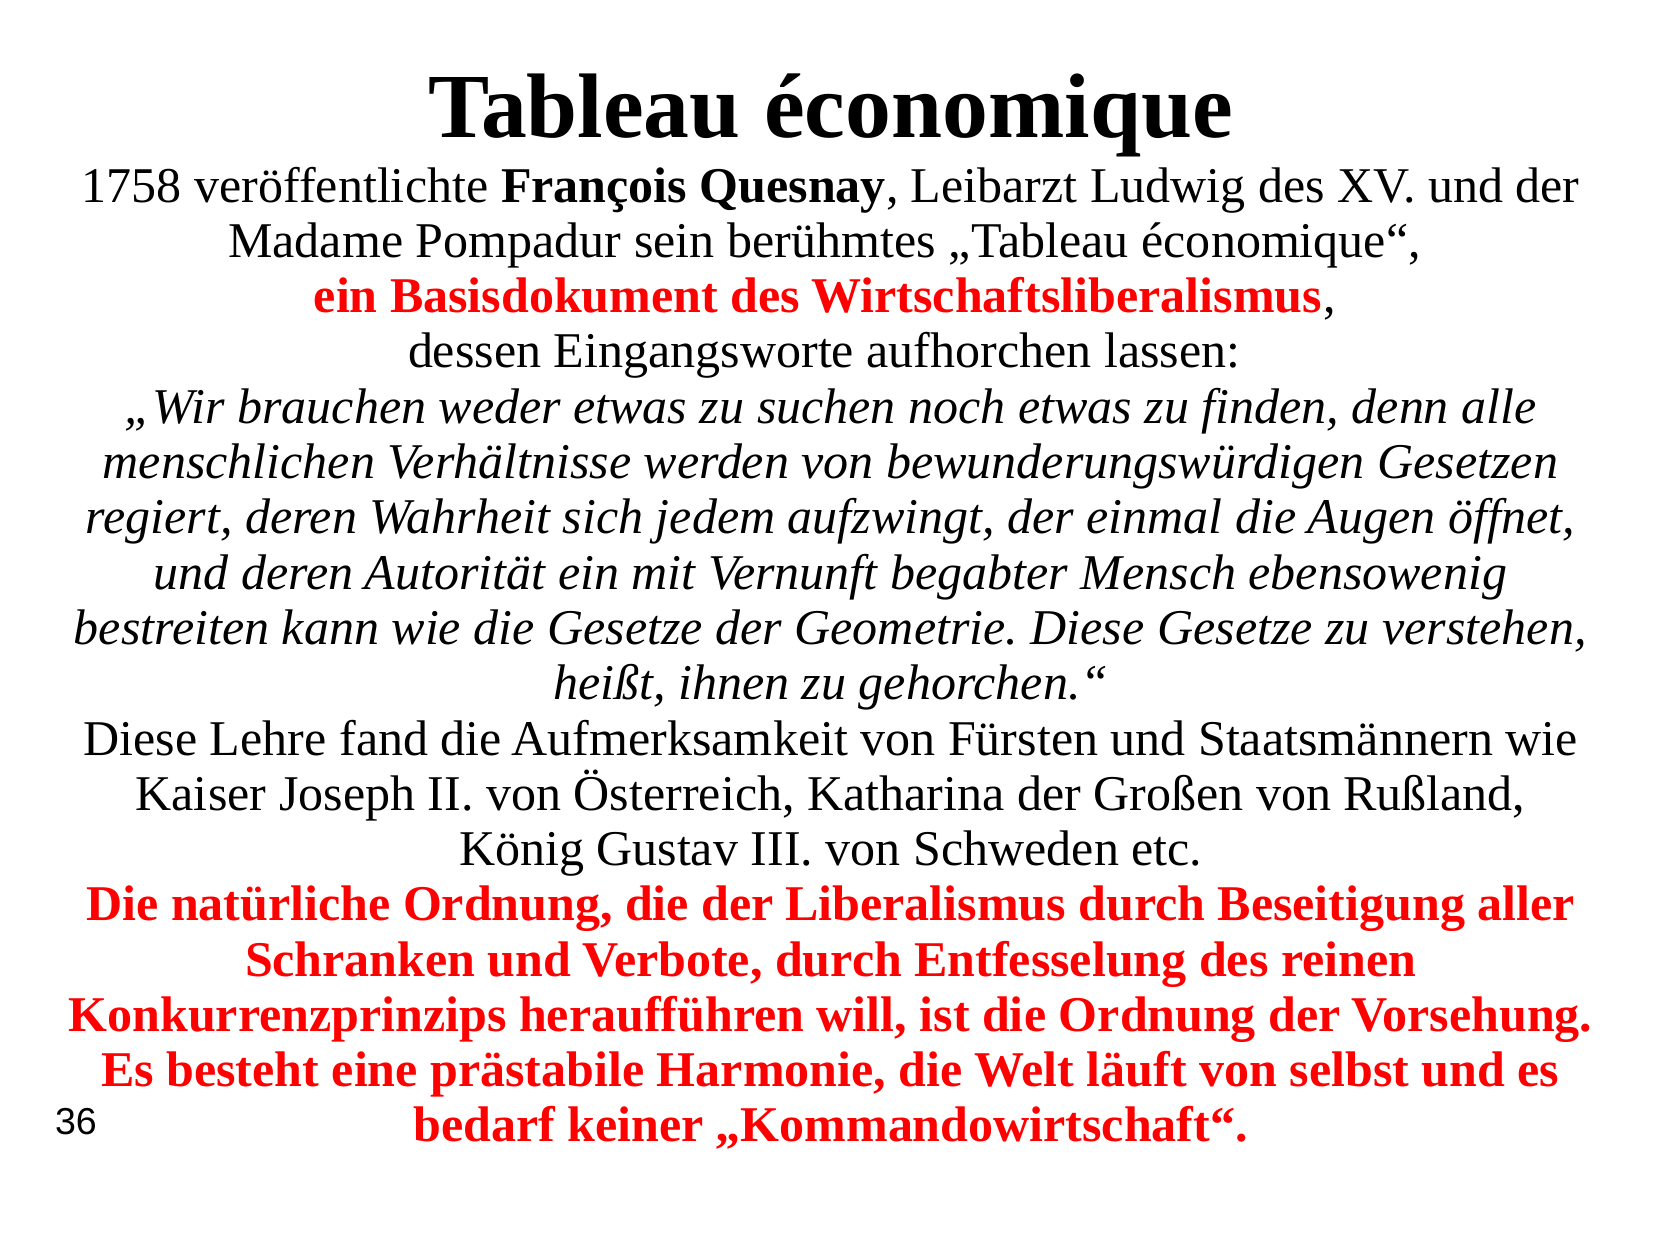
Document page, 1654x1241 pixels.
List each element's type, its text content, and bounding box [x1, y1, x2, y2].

text_box <Foliennummer> [40, 1093, 354, 1164]
text_box Tableau économique 1758 veröffentlichte François Quesnay, Leibarzt Ludwig des XV. und der Madame Pompadur sein berühmtes „Tableau économique“, ein Basisdokument des Wirtschaftsliberalismus, dessen Eingangsworte aufhorchen lassen: „Wir brauchen weder etwas zu suchen noch etwas zu finden, denn alle menschlichen Verhältnisse werden von bewunderungswürdigen Gesetzen regiert, deren Wahrheit sich jedem aufzwingt, der einmal die Augen öffnet, und deren Autorität ein mit Vernunft begabter Mensch ebensowenig bestreiten kann wie die Gesetze der Geometrie. Diese Gesetze zu verstehen, heißt, ihnen zu gehorchen.“ Diese Lehre fand die Aufmerksamkeit von Fürsten und Staatsmännern wie Kaiser Joseph II. von Österreich, Katharina der Großen von Rußland, König Gustav III. von Schweden etc. Die natürliche Ordnung, die der Liberalismus durch Beseitigung aller Schranken und Verbote, durch Entfesselung des reinen Konkurrenzprinzips heraufführen will, ist die Ordnung der Vorsehung. Es besteht eine prästabile Harmonie, die Welt läuft von selbst und es bedarf keiner „Kommandowirtschaft“. [53, 48, 1609, 1170]
